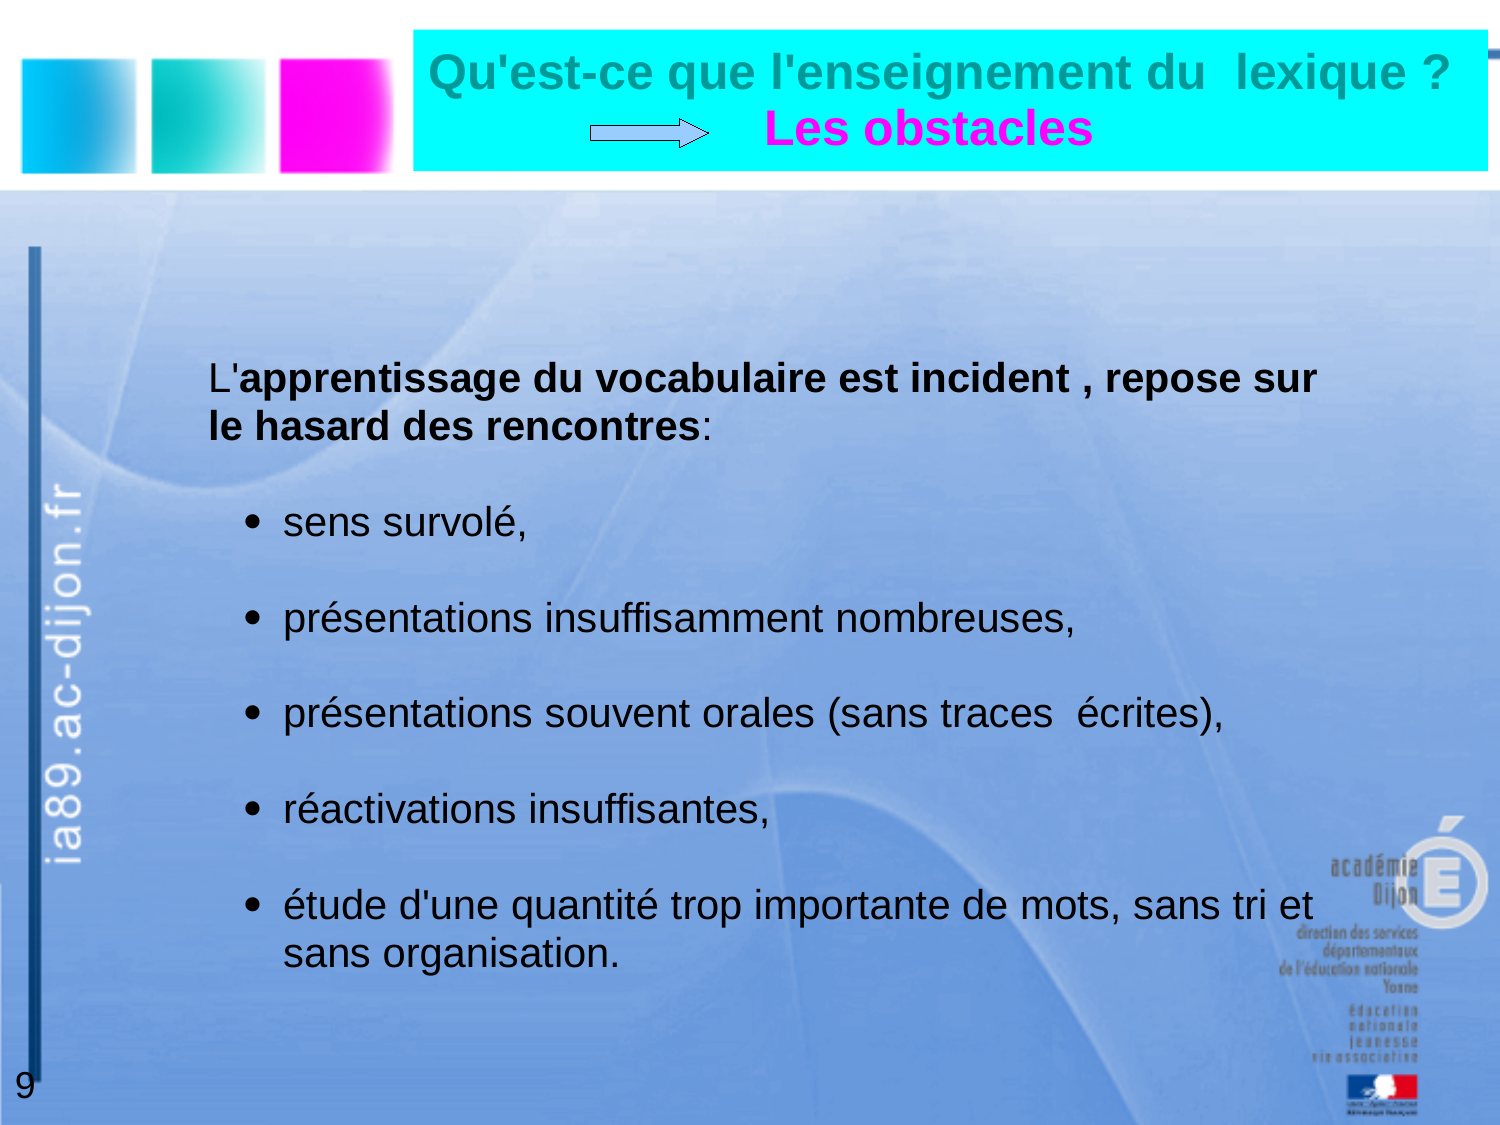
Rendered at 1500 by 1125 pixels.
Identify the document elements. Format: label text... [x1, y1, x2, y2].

text_box [590, 118, 709, 148]
text_box <numéro> [0, 1054, 657, 1125]
title Qu'est-ce que l'enseignement du lexique ? Les obstacles [413, 29, 1488, 172]
picture [0, 0, 1500, 1125]
chart [206, 353, 1351, 1093]
